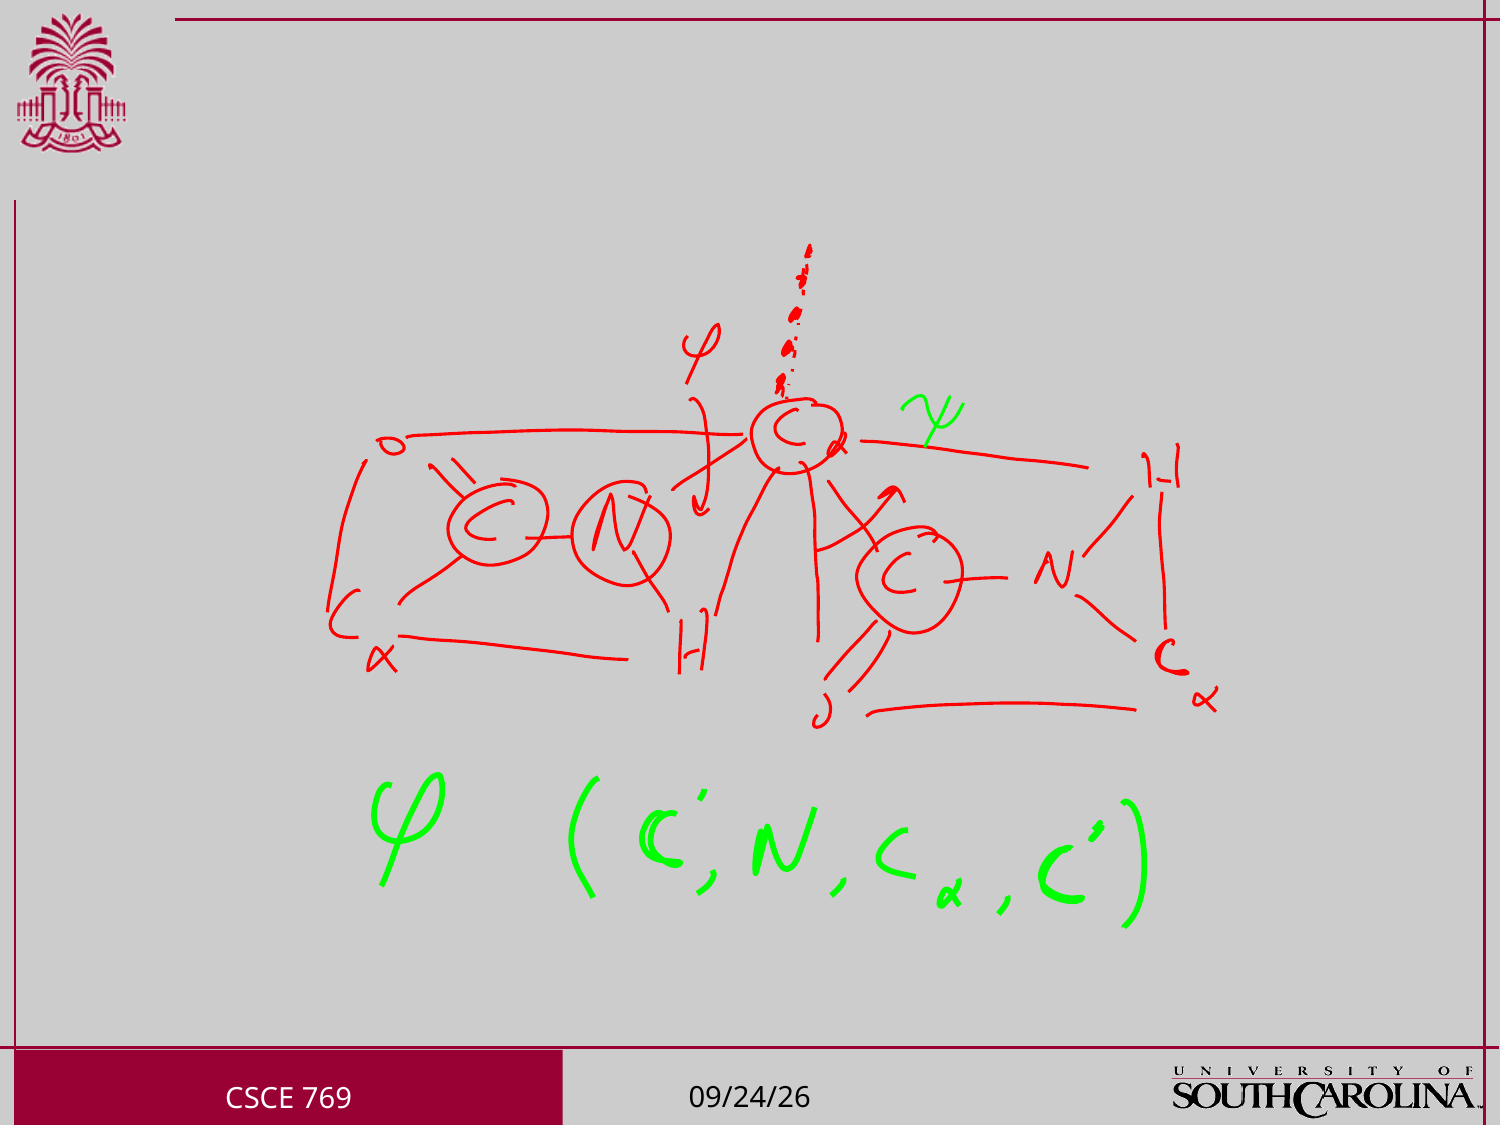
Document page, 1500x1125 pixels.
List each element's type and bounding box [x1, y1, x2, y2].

picture [1162, 1049, 1483, 1125]
picture [12, 12, 131, 155]
